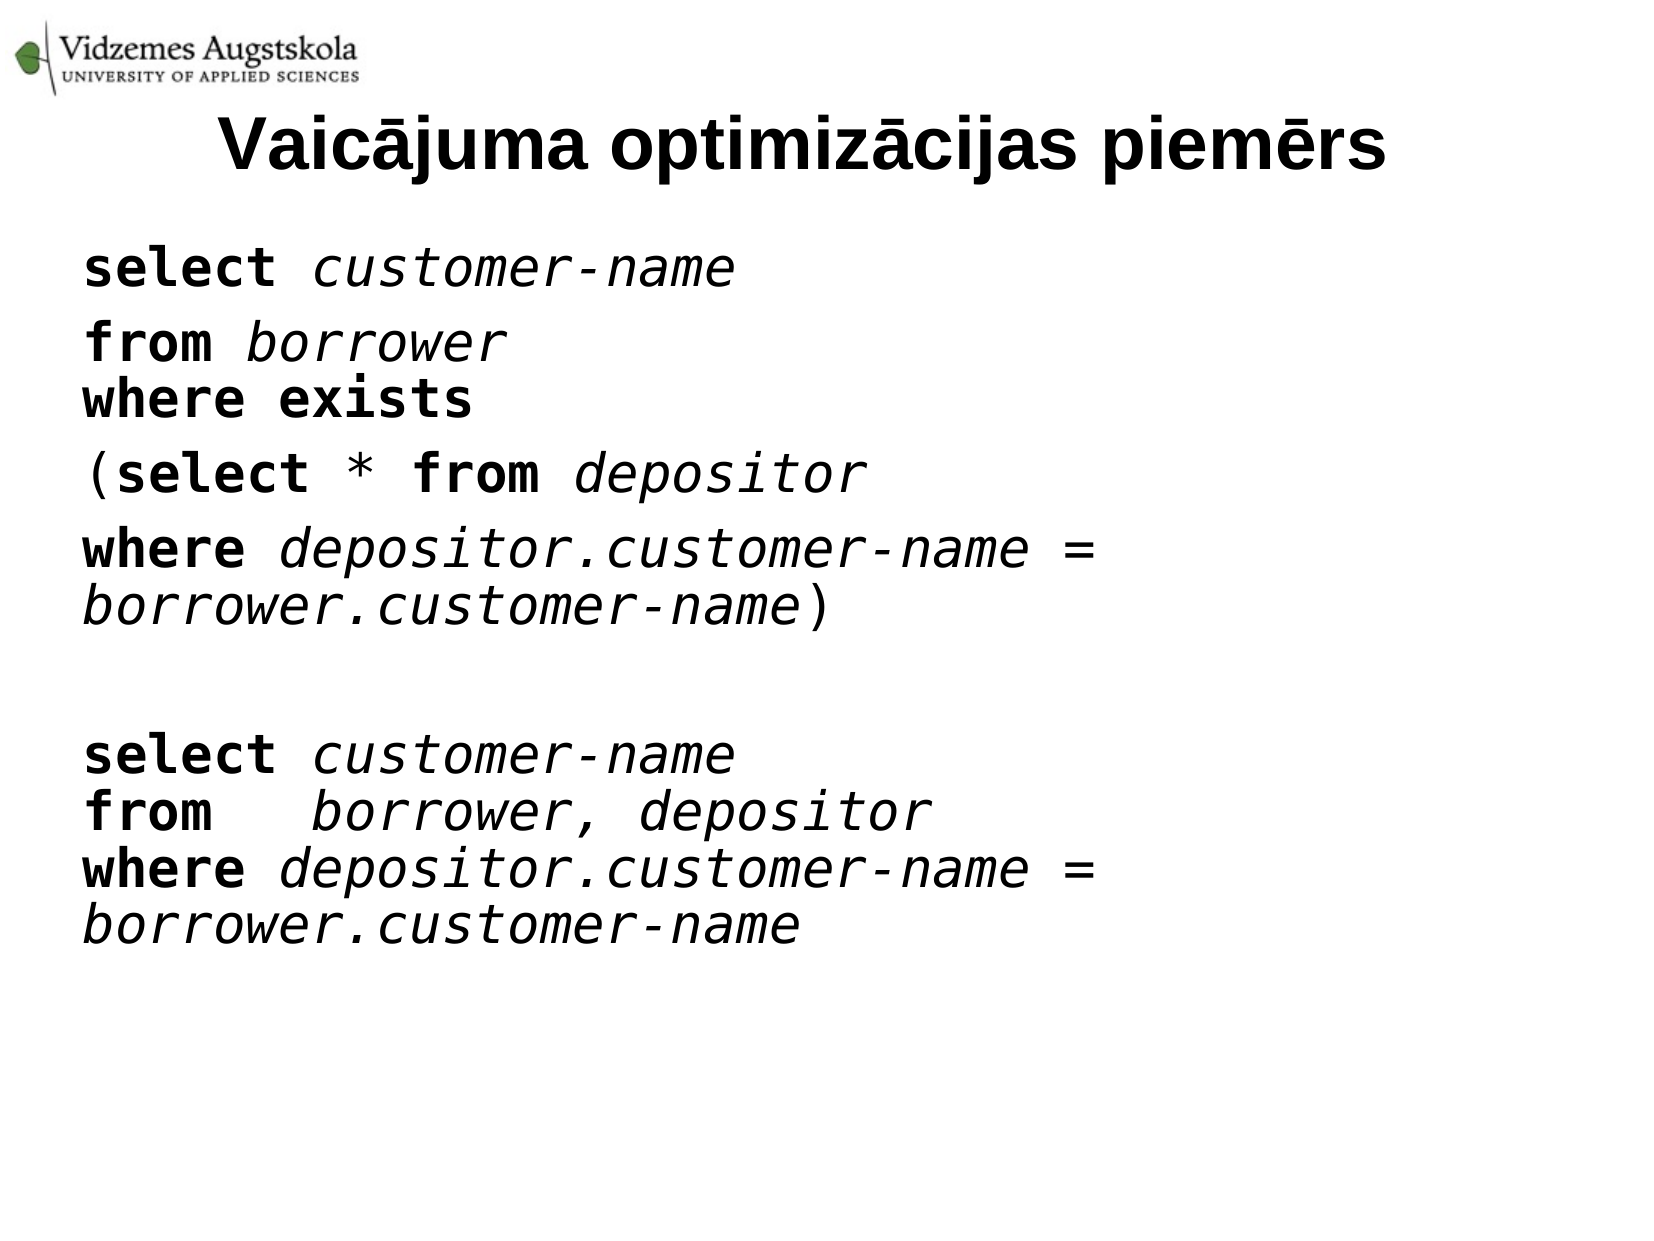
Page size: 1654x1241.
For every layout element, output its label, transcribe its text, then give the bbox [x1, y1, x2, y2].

list select customer-name from borrower where exists (select * from depositor where depositor.customer-name = borrower.customer-name) select customer-name from borrower, depositor where depositor.customer-name = borrower.customer-name [82, 236, 1569, 1107]
title Vaicājuma optimizācijas piemērs [94, 103, 1512, 188]
picture [5, 2, 368, 113]
